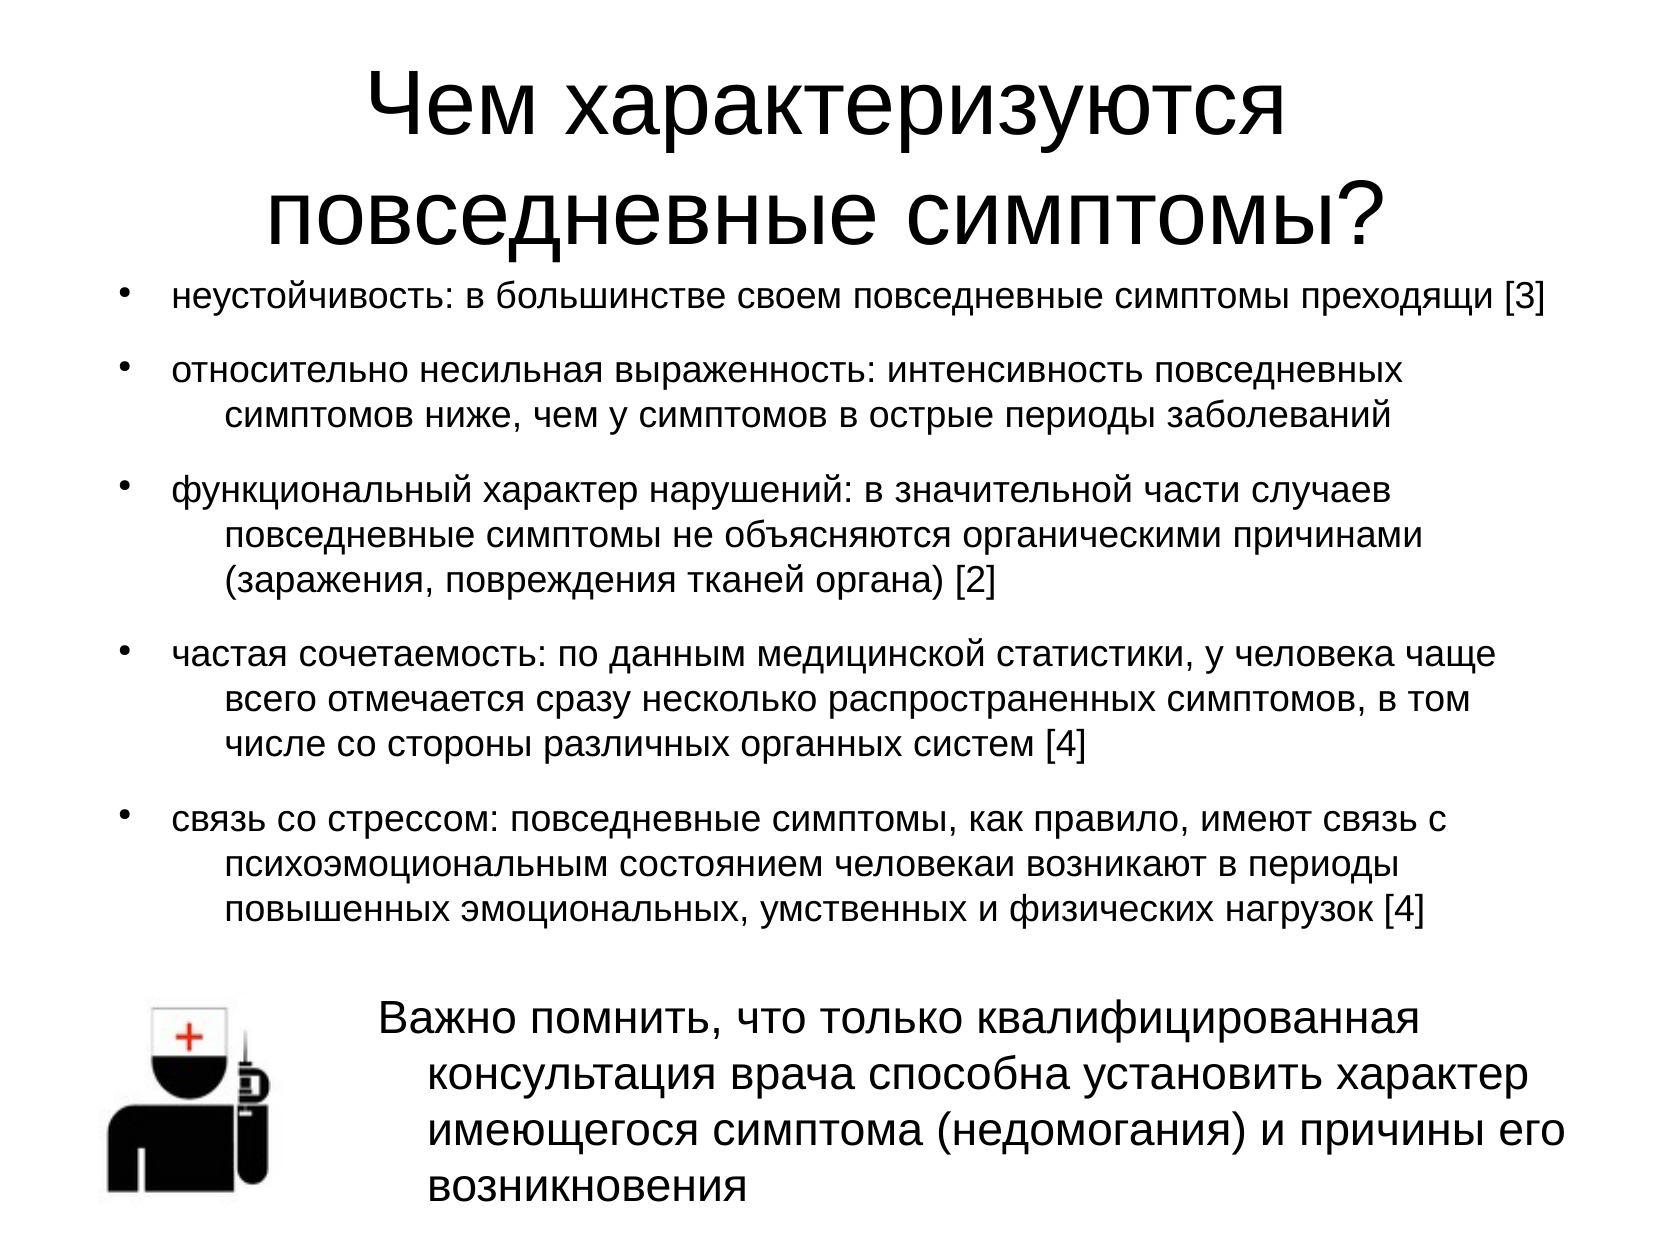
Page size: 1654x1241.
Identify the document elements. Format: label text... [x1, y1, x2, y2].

title Чем характеризуются повседневные симптомы? [82, 49, 1571, 257]
list неустойчивость: в большинстве своем повседневные симптомы преходящи [3] относительно несильная выраженность: интенсивность повседневных симптомов ниже, чем у симптомов в острые периоды заболеваний функциональный характер нарушений: в значительной части случаев повседневные симптомы не объясняются органическими причинами (заражения, повреждения тканей органа) [2] частая сочетаемость: по данным медицинской статистики, у человека чаще всего отмечается сразу несколько распространенных симптомов, в том числе со стороны различных органных систем [4] связь со стрессом: повседневные симптомы, как правило, имеют связь с психоэмоциональным состоянием человекаи возникают в периоды повышенных эмоциональных, умственных и физических нагрузок [4] [82, 270, 1565, 945]
list Важно помнить, что только квалифицированная консультация врача способна установить характер имеющегося симптома (недомогания) и причины его возникновения [295, 987, 1572, 1211]
picture [82, 988, 295, 1211]
